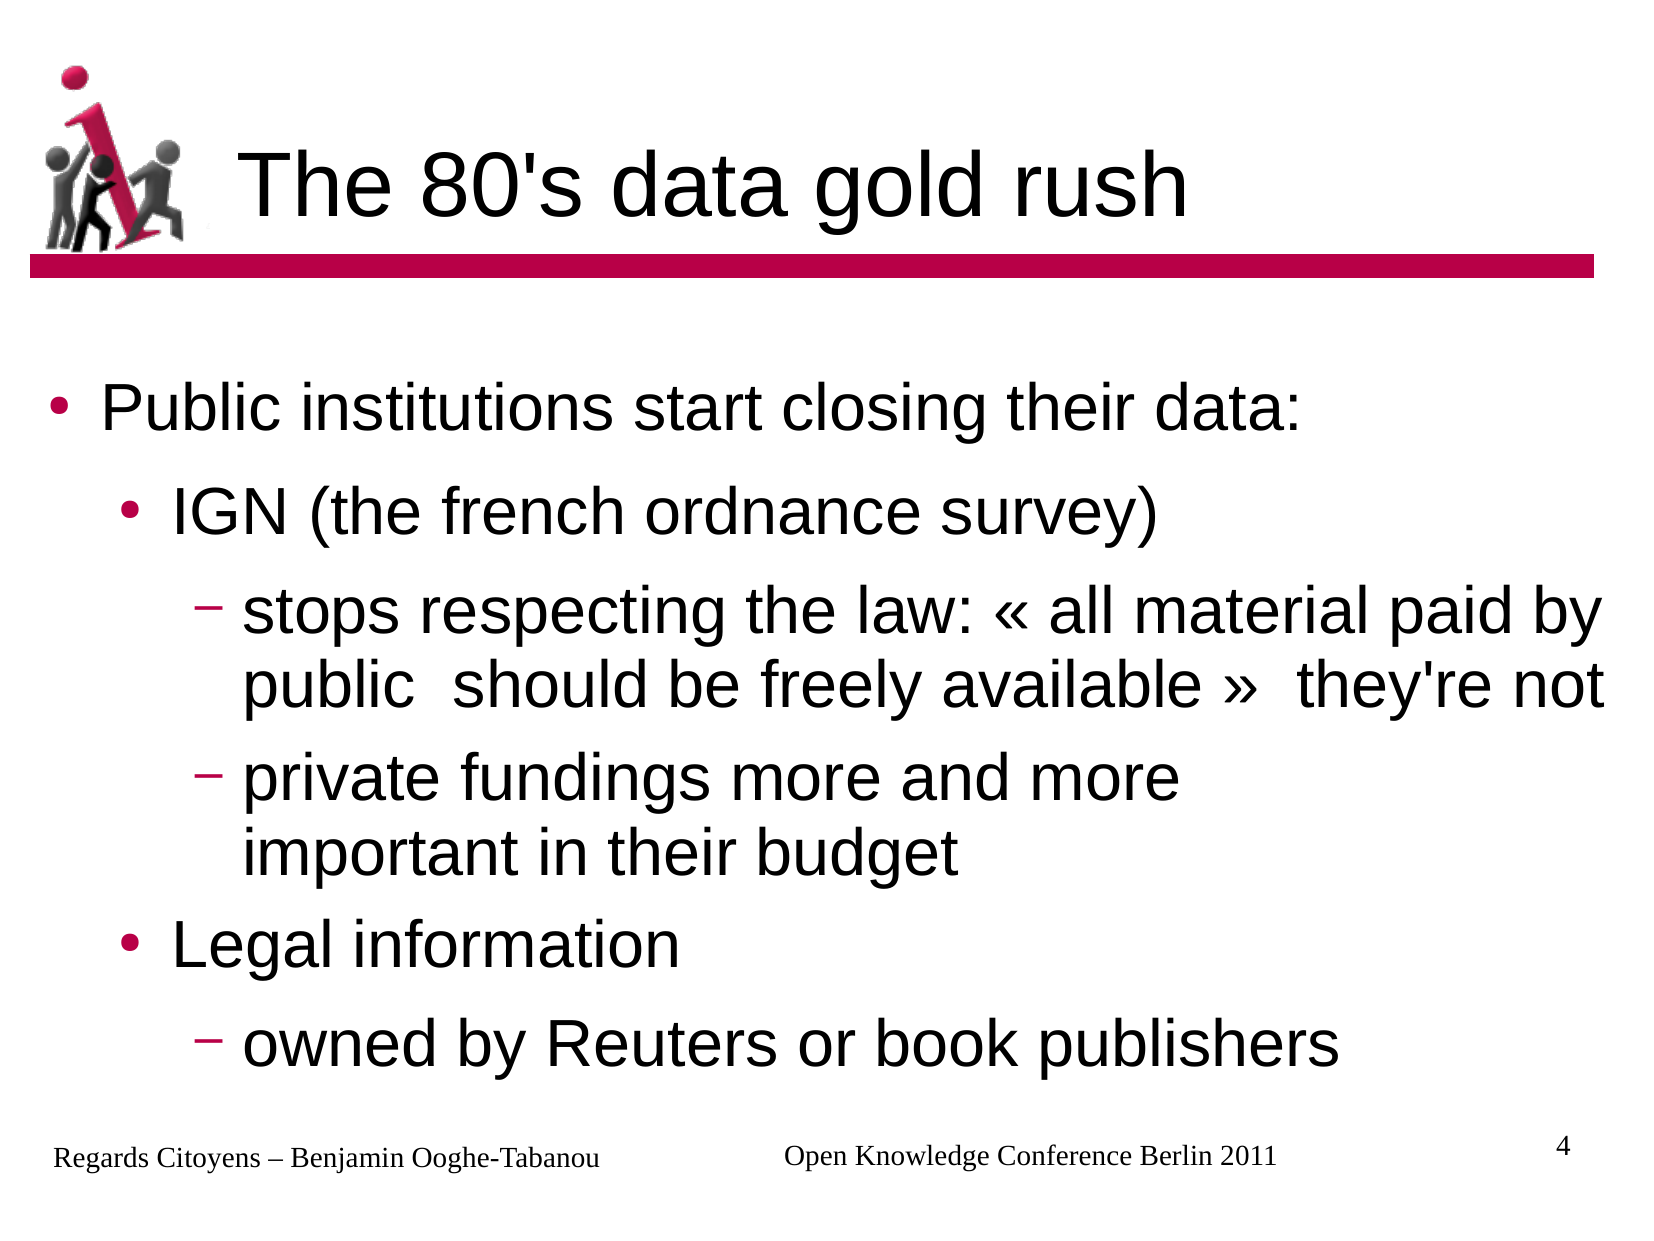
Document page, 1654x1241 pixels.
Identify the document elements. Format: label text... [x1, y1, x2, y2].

title The 80's data gold rush [236, 88, 1654, 265]
list Public institutions start closing their data: IGN (the french ordnance survey) stops respecting the law: « all material paid by public should be freely available » they're not private fundings more and more important in their budget Legal information owned by Reuters or book publishers [29, 265, 1654, 1085]
picture [29, 60, 210, 254]
